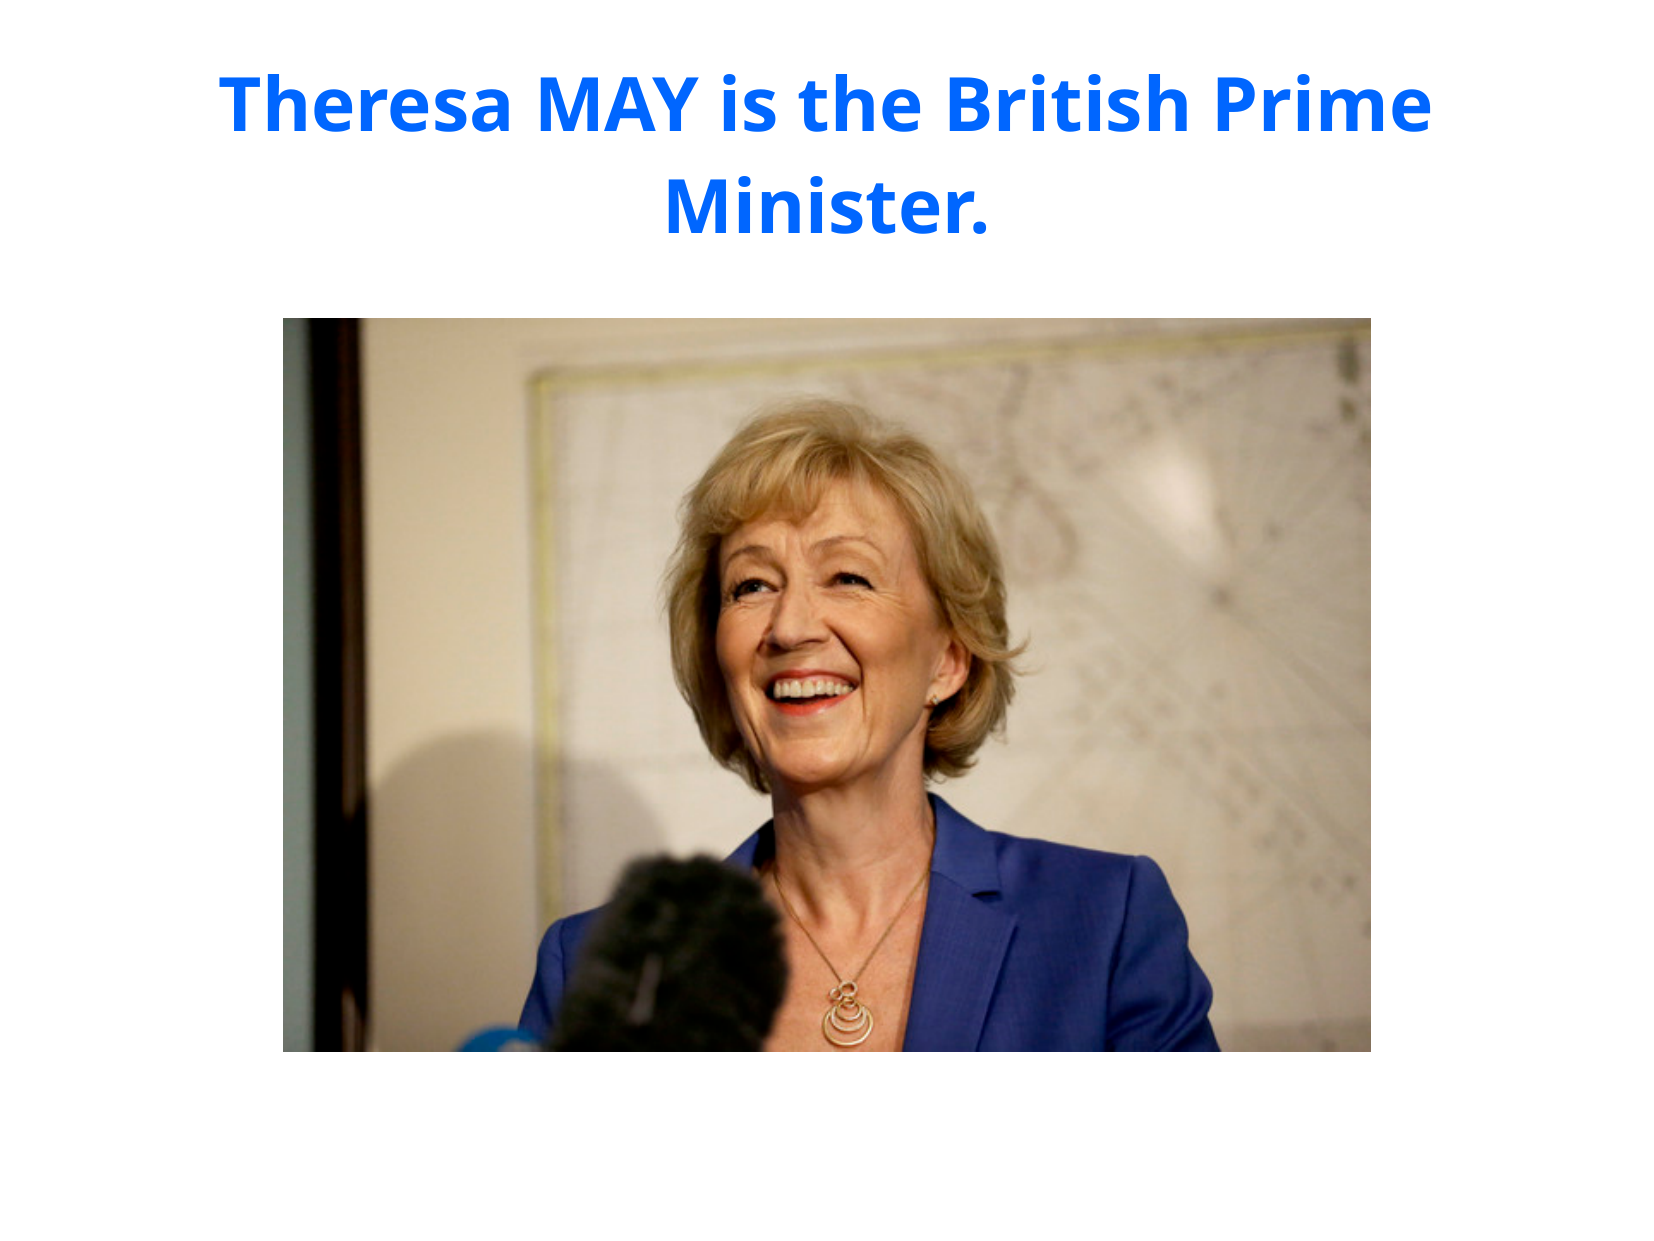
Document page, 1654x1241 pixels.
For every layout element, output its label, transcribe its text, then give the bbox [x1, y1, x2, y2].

picture [283, 318, 1371, 1052]
title Theresa MAY is the British Prime Minister. [82, 48, 1571, 258]
